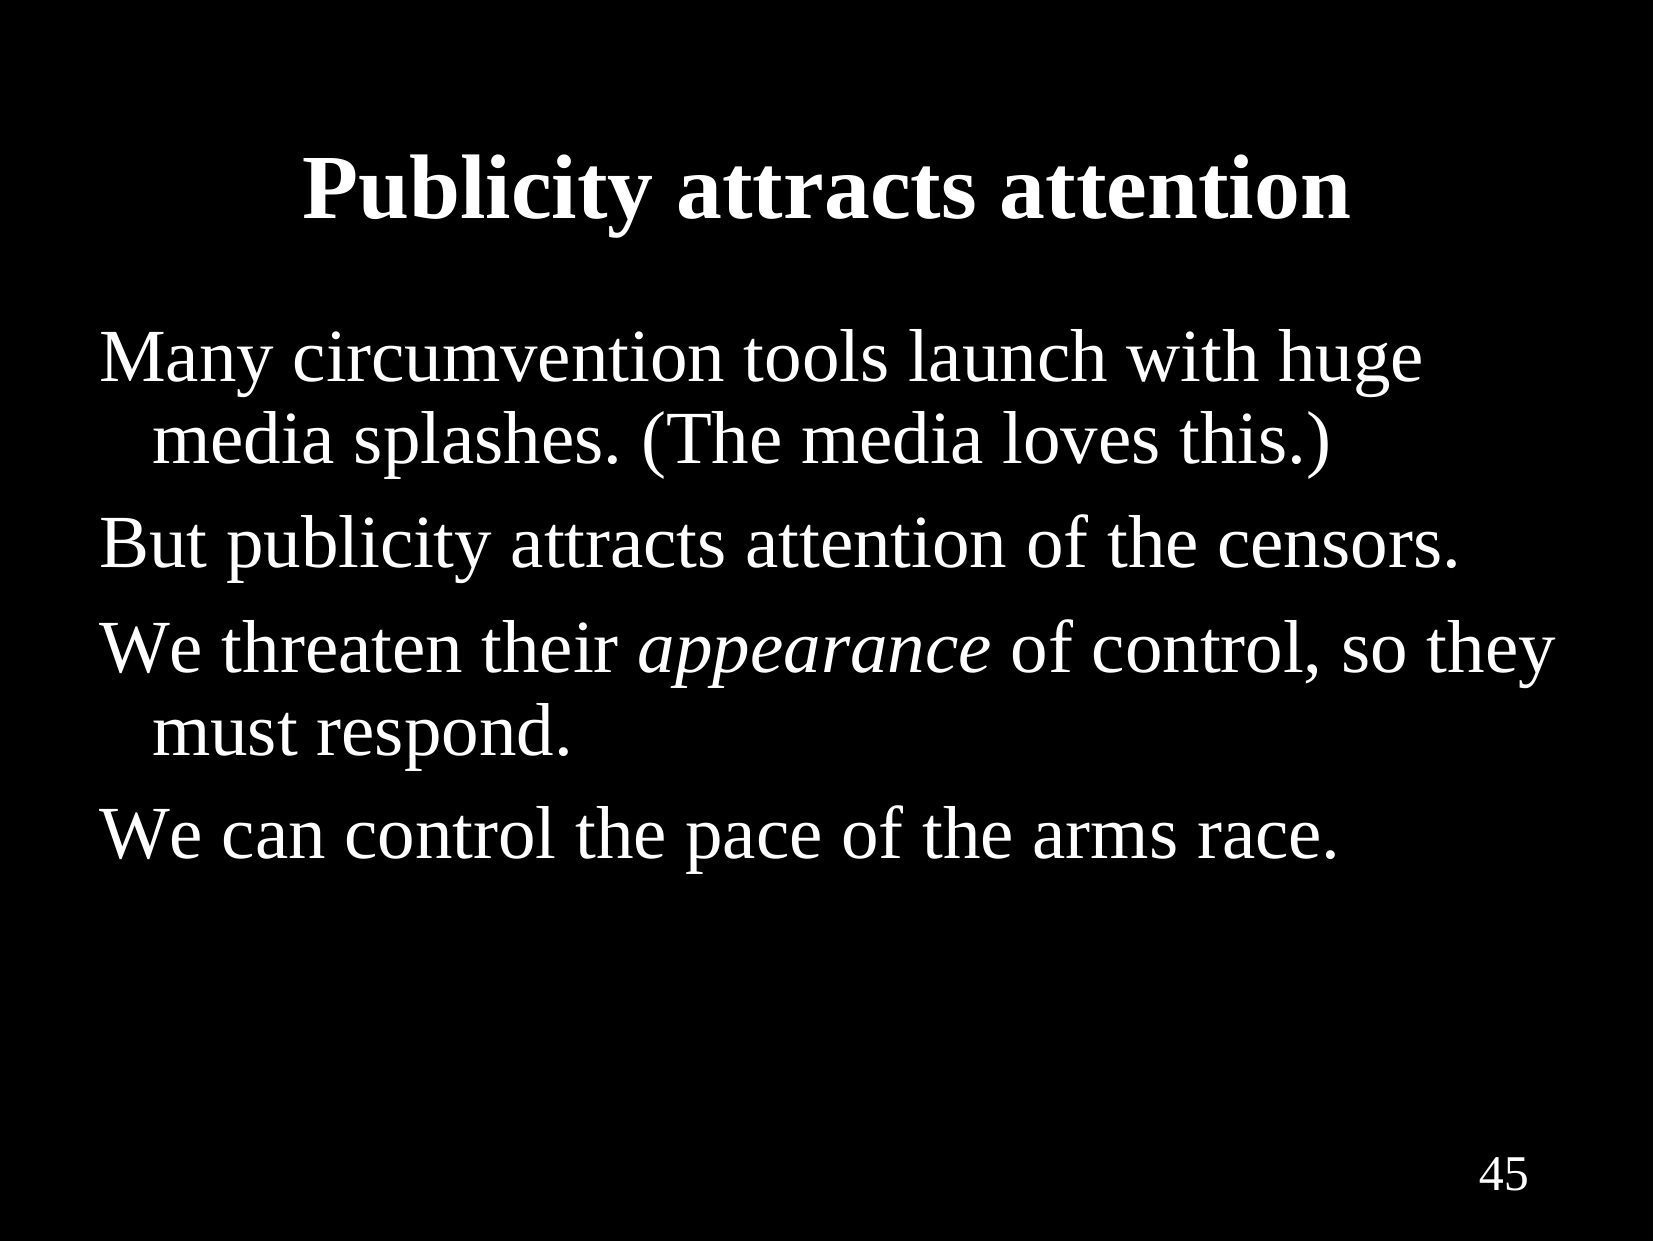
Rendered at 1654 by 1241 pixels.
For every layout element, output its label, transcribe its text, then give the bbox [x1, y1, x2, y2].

list Many circumvention tools launch with huge media splashes. (The media loves this.) But publicity attracts attention of the censors. We threaten their appearance of control, so they must respond. We can control the pace of the arms race. [81, 314, 1573, 1104]
title Publicity attracts attention [121, 92, 1534, 284]
